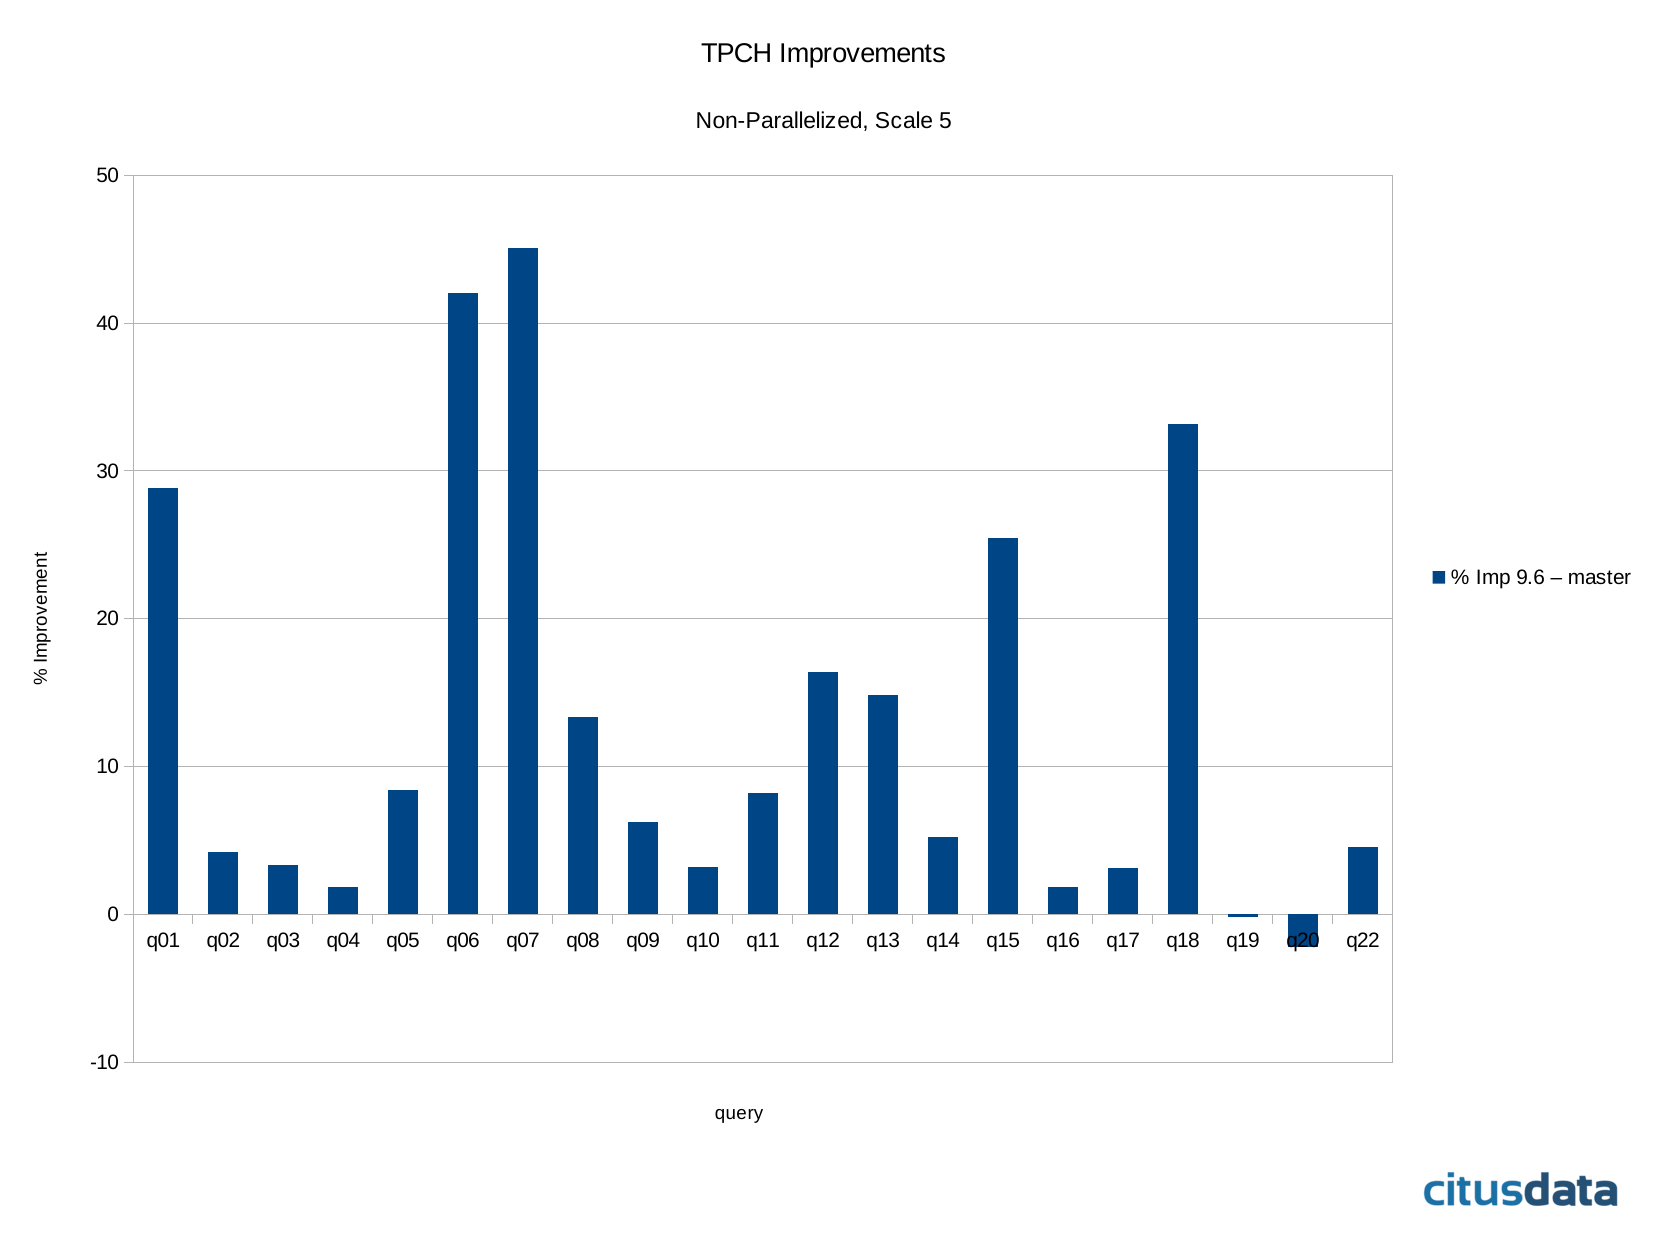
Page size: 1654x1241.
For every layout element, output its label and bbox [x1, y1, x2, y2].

chart [0, 0, 1651, 1156]
picture [1420, 1167, 1622, 1209]
